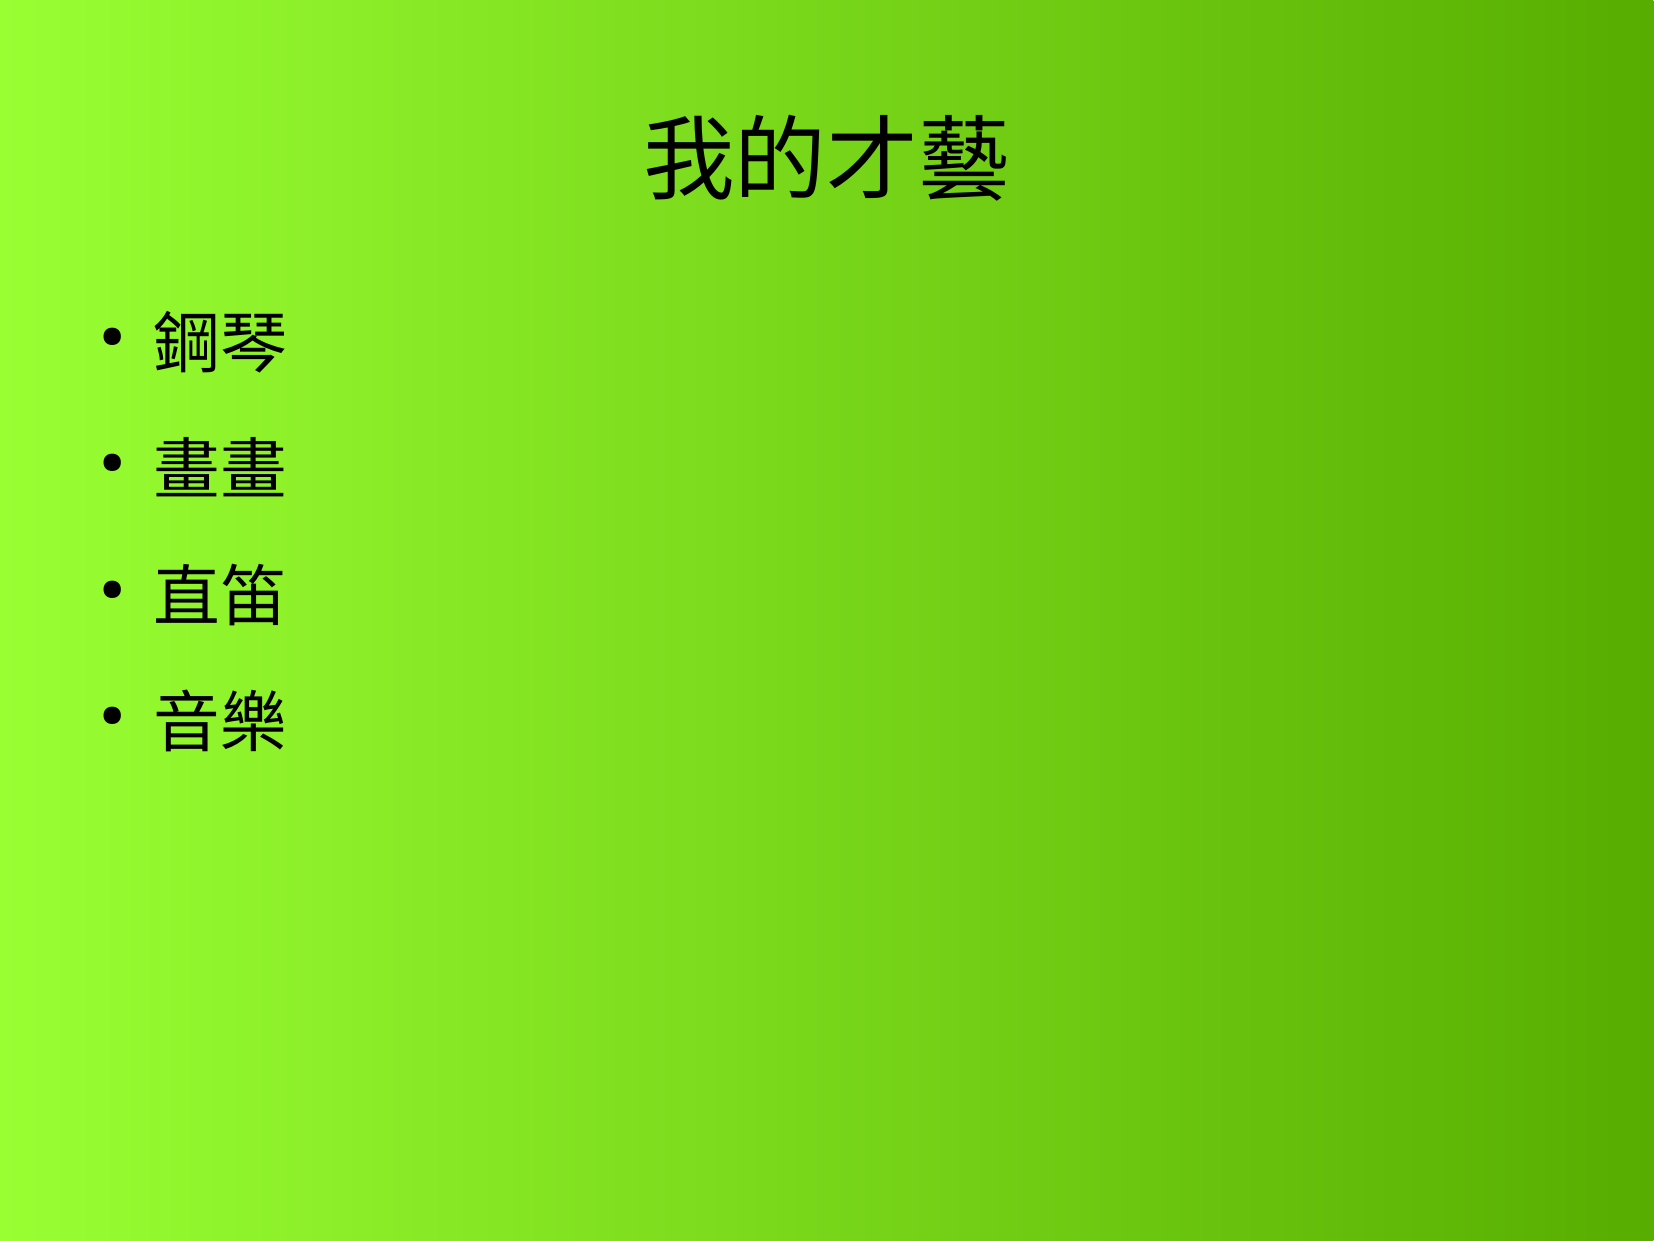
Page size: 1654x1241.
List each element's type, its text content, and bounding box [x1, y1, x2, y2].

title 我的才藝 [82, 49, 1571, 257]
list 鋼琴 畫畫 直笛 音樂 [82, 290, 1571, 1010]
